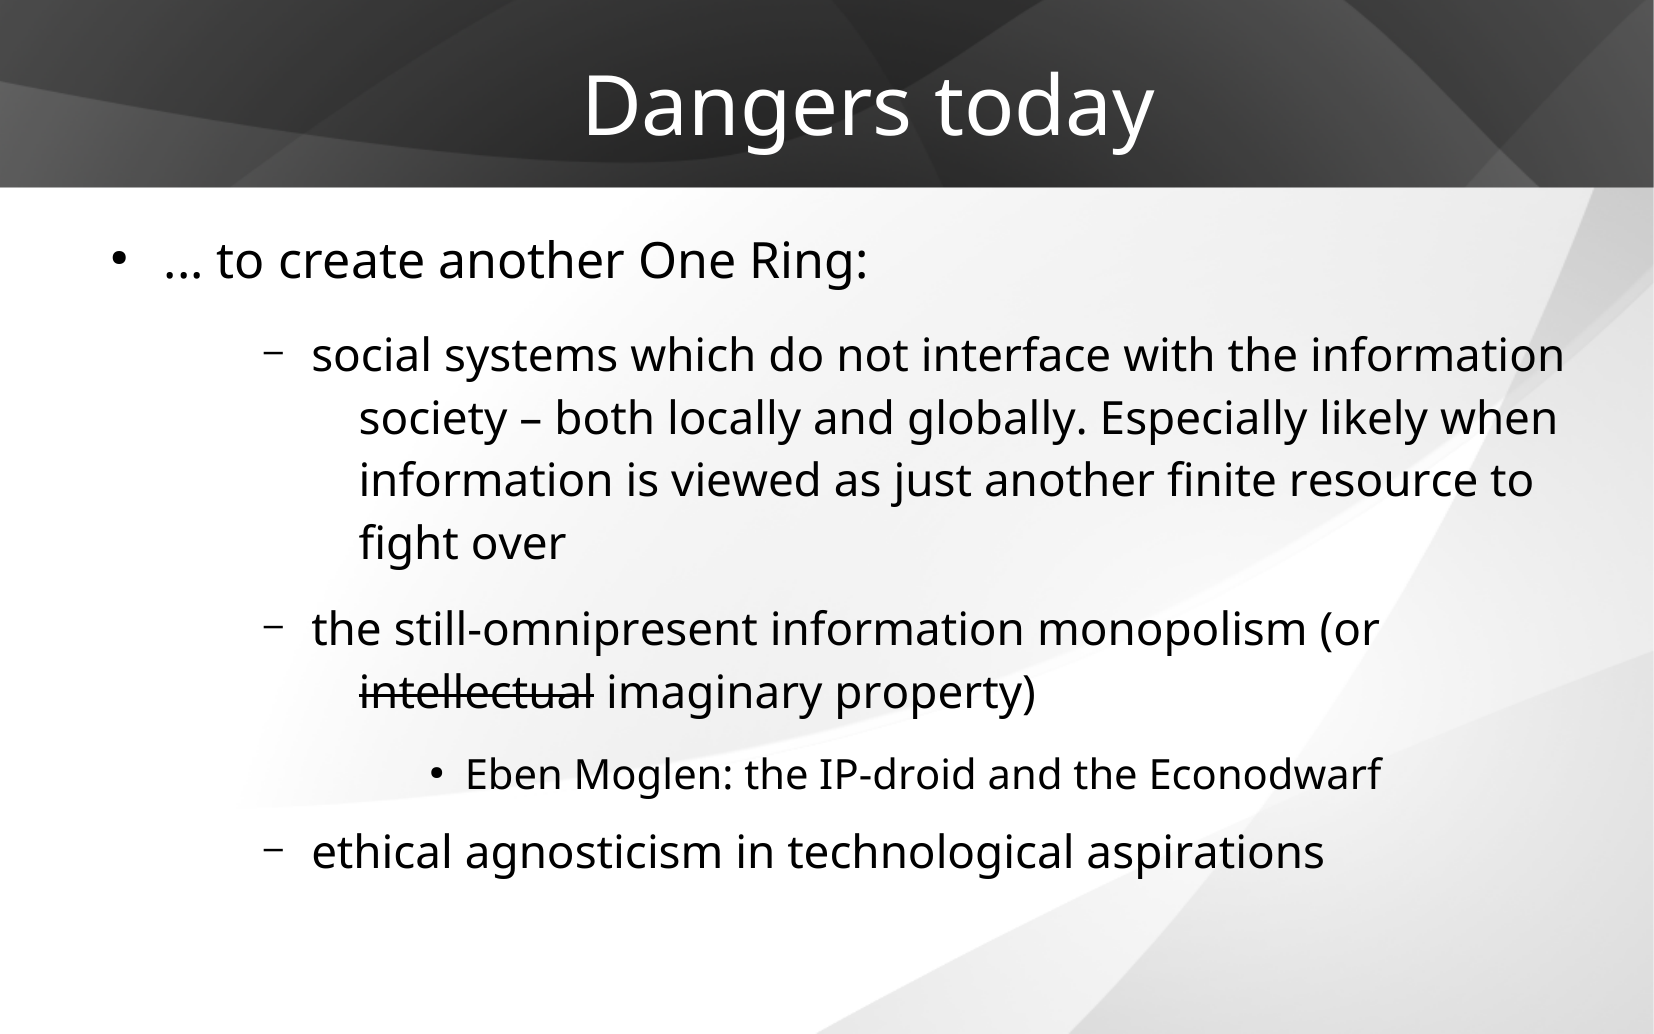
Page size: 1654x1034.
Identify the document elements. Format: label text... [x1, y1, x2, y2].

picture [0, 0, 1654, 1034]
list ... to create another One Ring: social systems which do not interface with the information society – both locally and globally. Especially likely when information is viewed as just another finite resource to fight over the still-omnipresent information monopolism (or intellectual imaginary property) Eben Moglen: the IP-droid and the Econodwarf ethical agnosticism in technological aspirations [75, 225, 1613, 1013]
title Dangers today [124, 0, 1613, 208]
